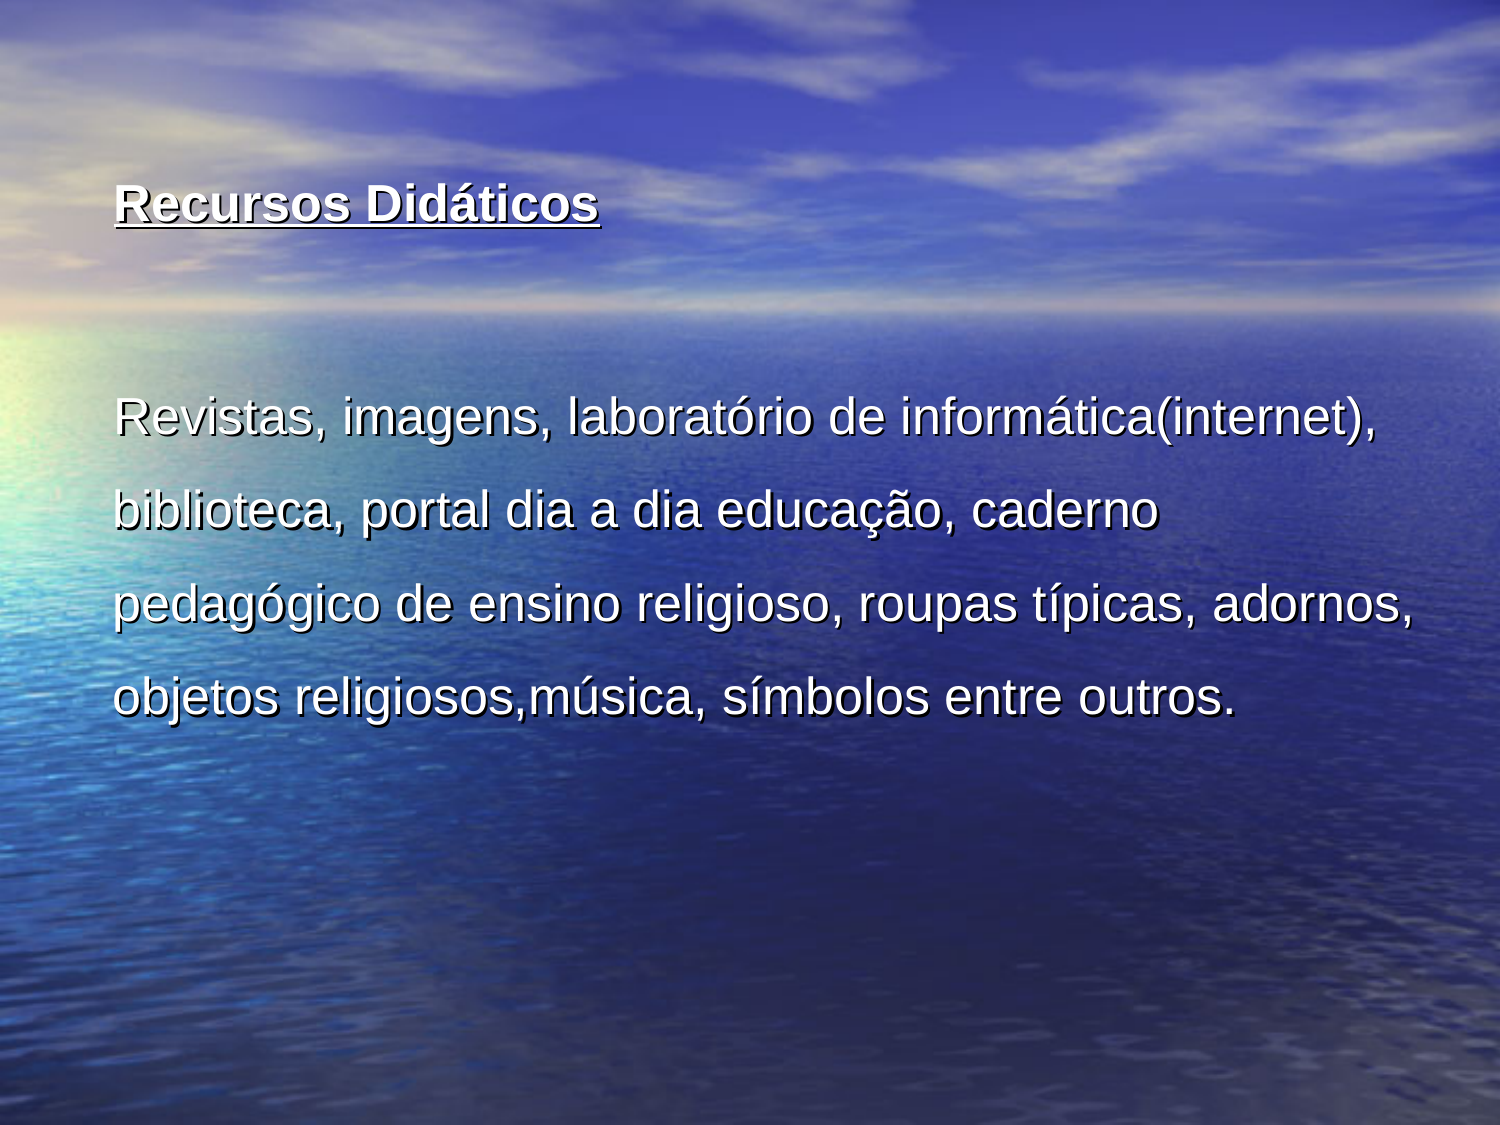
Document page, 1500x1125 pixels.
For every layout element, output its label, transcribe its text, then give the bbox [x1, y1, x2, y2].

list Recursos Didáticos Revistas, imagens, laboratório de informática(internet), biblioteca, portal dia a dia educação, caderno pedagógico de ensino religioso, roupas típicas, adornos, objetos religiosos,música, símbolos entre outros. [41, 54, 1459, 1071]
picture [0, 0, 1500, 1125]
